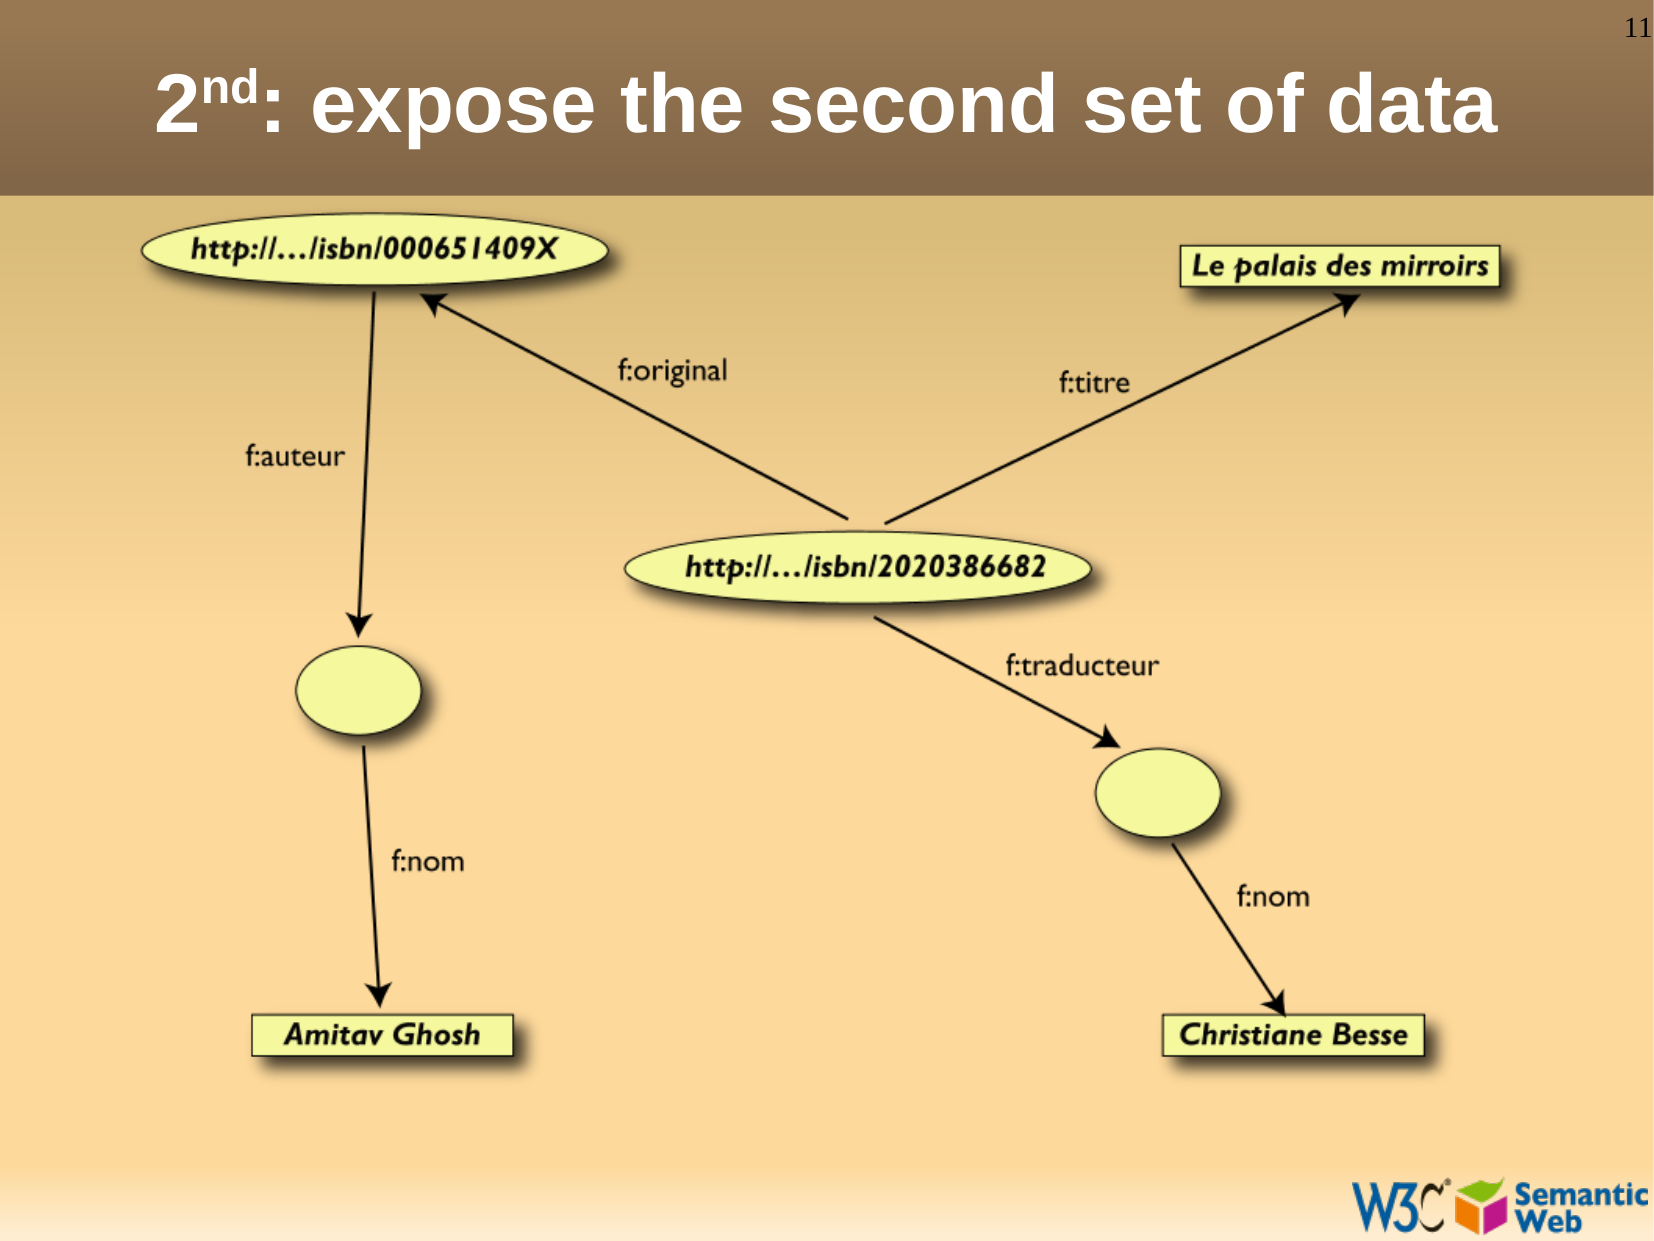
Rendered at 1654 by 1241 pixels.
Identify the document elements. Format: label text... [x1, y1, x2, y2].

title 2nd: expose the second set of data [0, 0, 1654, 208]
picture [0, 200, 1654, 1241]
